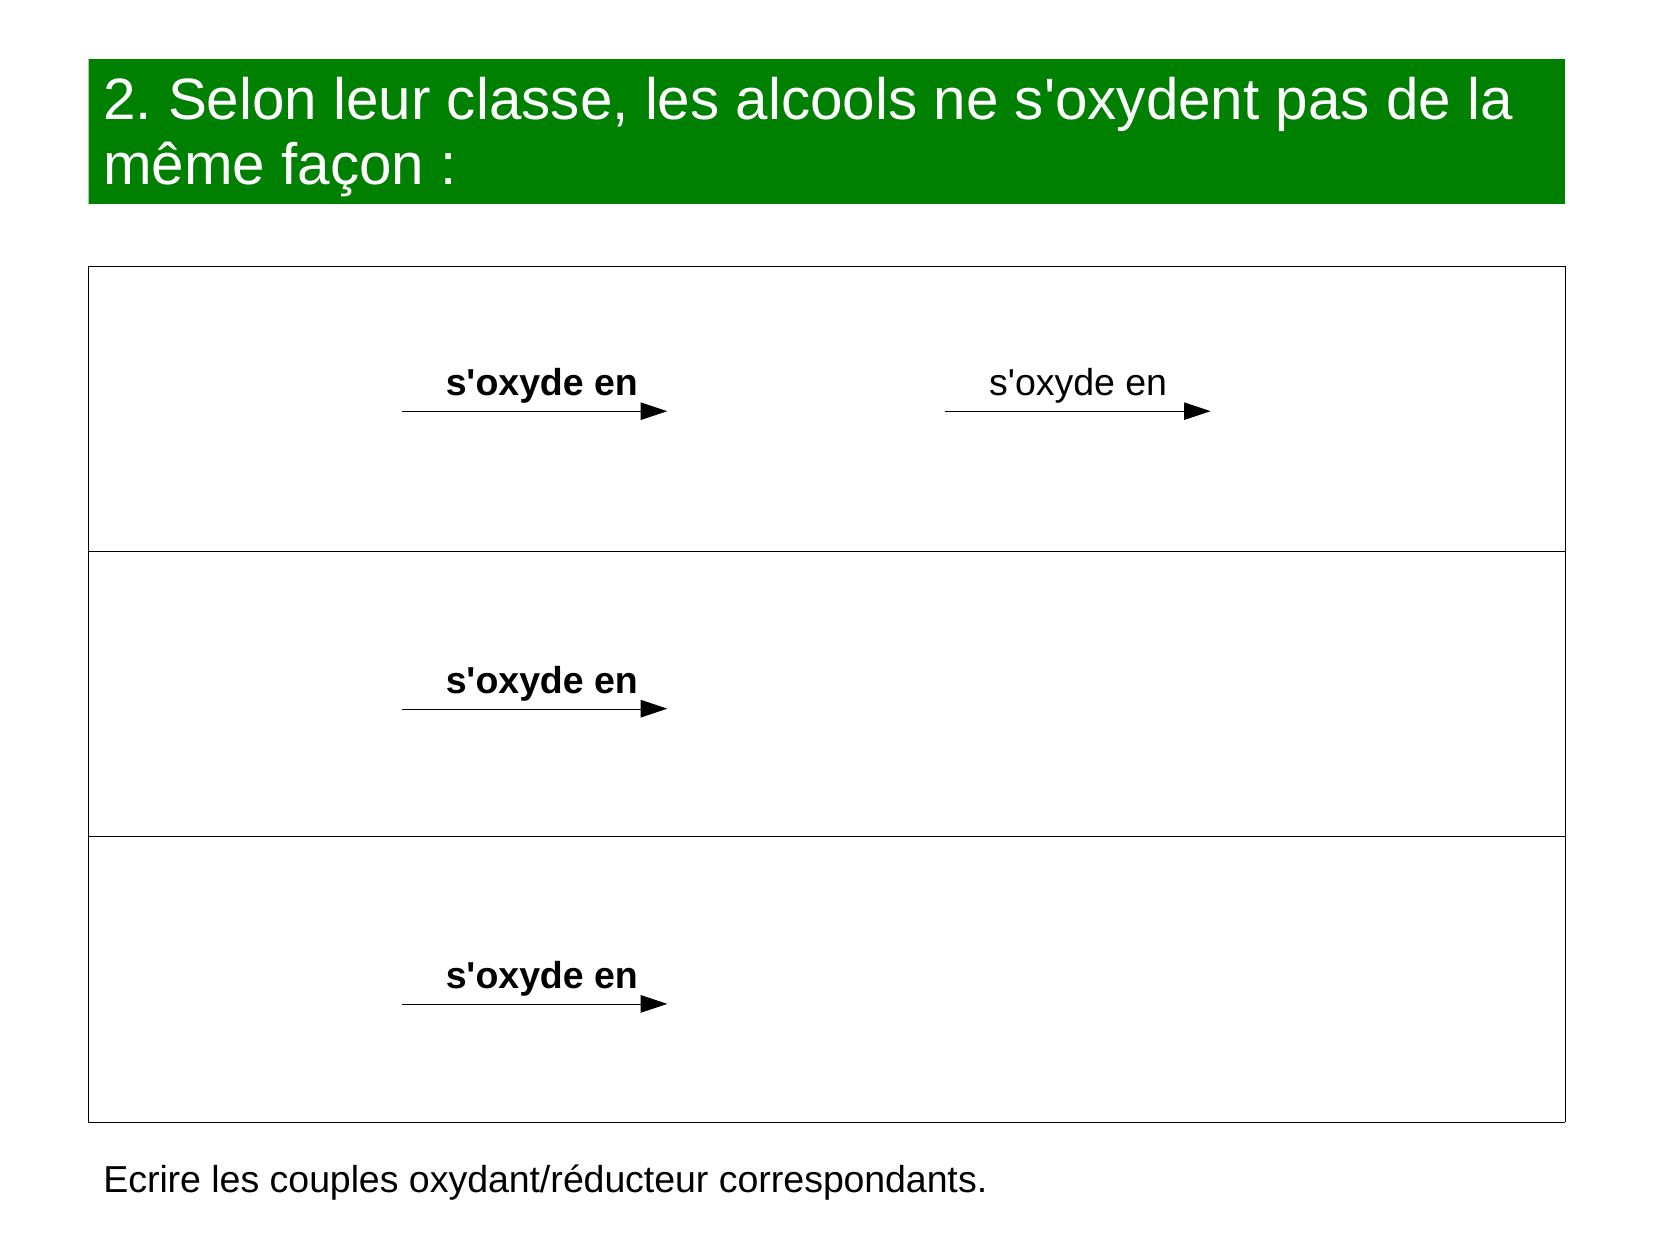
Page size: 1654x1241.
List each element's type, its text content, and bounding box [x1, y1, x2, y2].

text_box s'oxyde en [431, 651, 653, 710]
text_box s'oxyde en [974, 354, 1182, 412]
text_box Ecrire les couples oxydant/réducteur correspondants. [88, 1151, 1123, 1209]
text_box s'oxyde en [431, 354, 653, 413]
text_box 2. Selon leur classe, les alcools ne s'oxydent pas de la même façon : [88, 59, 1565, 204]
text_box s'oxyde en [431, 947, 653, 1006]
table_cell [89, 552, 1565, 836]
table_cell [89, 837, 1565, 1122]
table_header [89, 267, 1565, 551]
